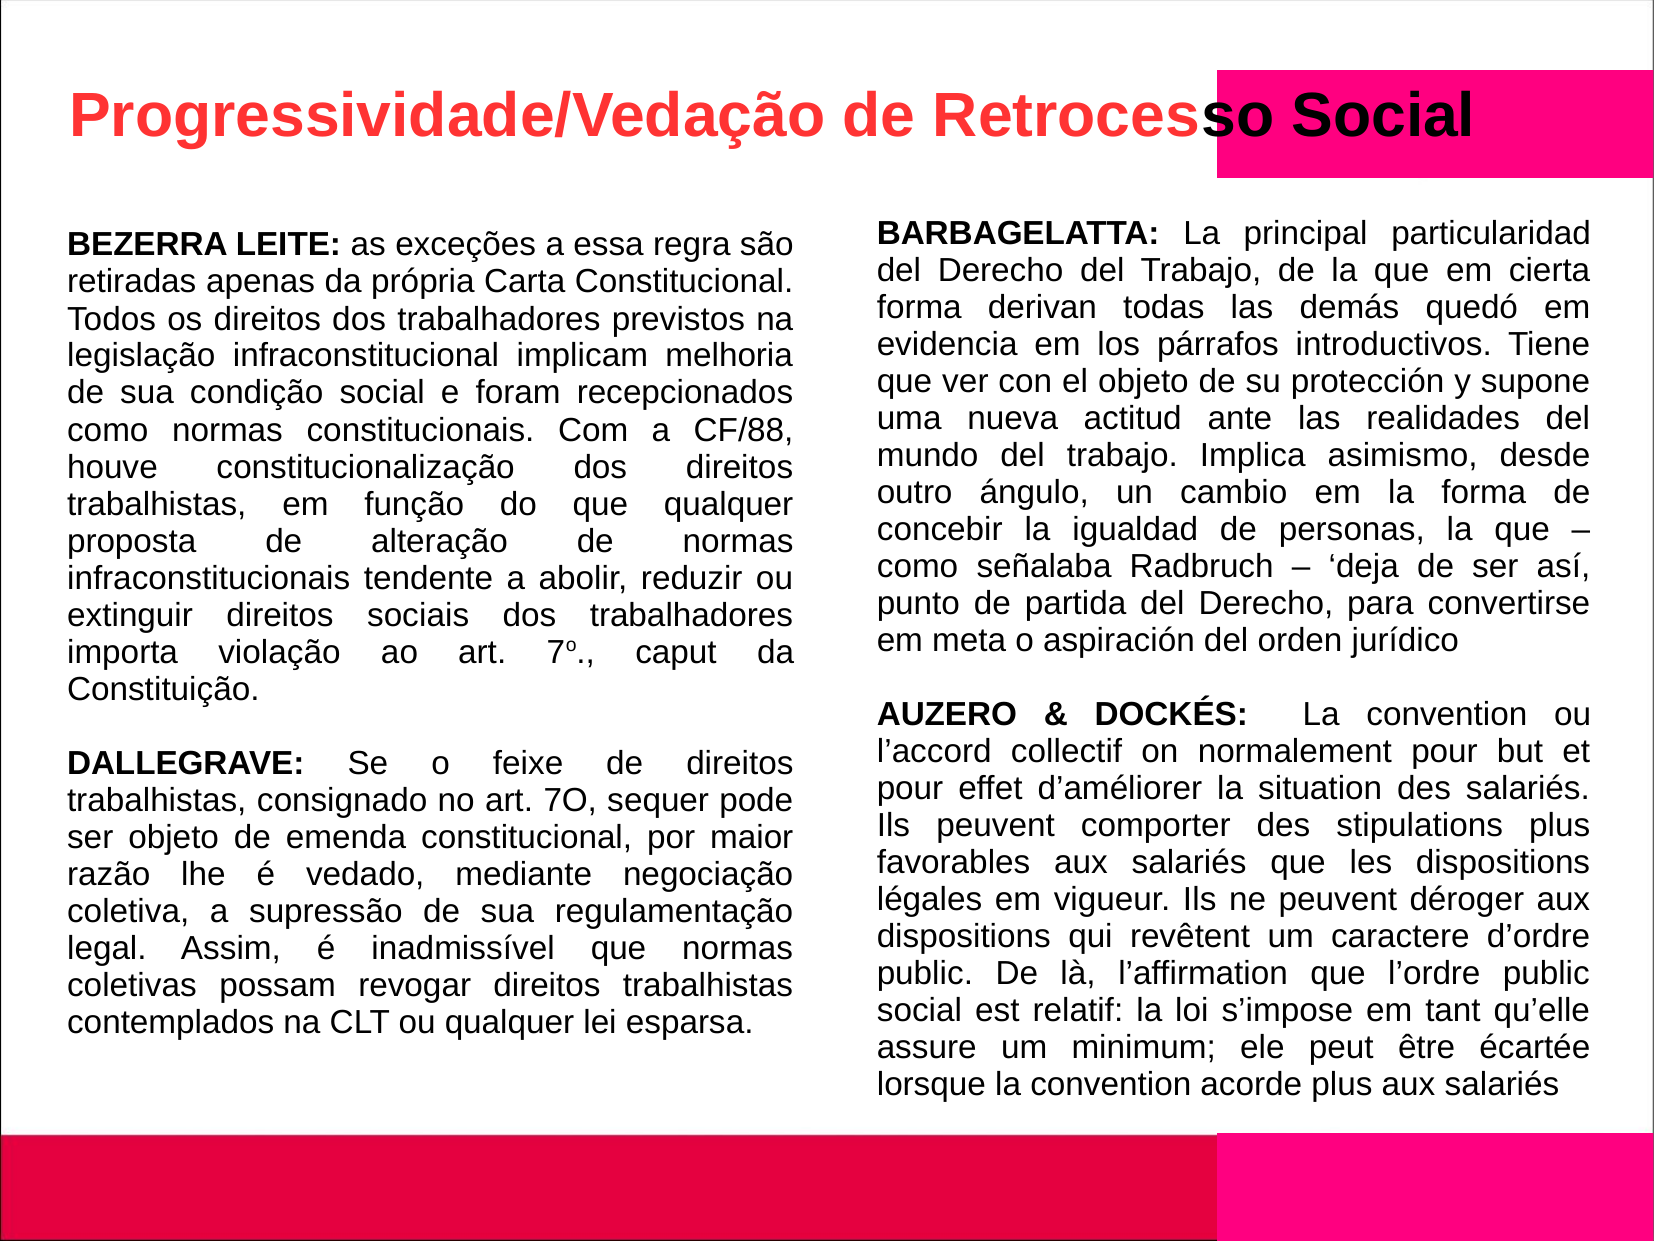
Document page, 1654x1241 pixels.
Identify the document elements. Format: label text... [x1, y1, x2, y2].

text_box BARBAGELATTA: La principal particularidad del Derecho del Trabajo, de la que em cierta forma derivan todas las demás quedó em evidencia em los párrafos introductivos. Tiene que ver con el objeto de su protección y supone uma nueva actitud ante las realidades del mundo del trabajo. Implica asimismo, desde outro ángulo, un cambio em la forma de concebir la igualdad de personas, la que – como señalaba Radbruch – ‘deja de ser así, punto de partida del Derecho, para convertirse em meta o aspiración del orden jurídico AUZERO & DOCKÉS: La convention ou l’accord collectif on normalement pour but et pour effet d’améliorer la situation des salariés. Ils peuvent comporter des stipulations plus favorables aux salariés que les dispositions légales em vigueur. Ils ne peuvent déroger aux dispositions qui revêtent um caractere d’ordre public. De là, l’affirmation que l’ordre public social est relatif: la loi s’impose em tant qu’elle assure um minimum; ele peut être écartée lorsque la convention acorde plus aux salariés [862, 206, 1607, 1119]
text_box Progressividade/Vedação de Retrocesso Social [54, 72, 1596, 159]
text_box BEZERRA LEITE: as exceções a essa regra são retiradas apenas da própria Carta Constitucional. Todos os direitos dos trabalhadores previstos na legislação infraconstitucional implicam melhoria de sua condição social e foram recepcionados como normas constitucionais. Com a CF/88, houve constitucionalização dos direitos trabalhistas, em função do que qualquer proposta de alteração de normas infraconstitucionais tendente a abolir, reduzir ou extinguir direitos sociais dos trabalhadores importa violação ao art. 7o., caput da Constituição. DALLEGRAVE: Se o feixe de direitos trabalhistas, consignado no art. 7O, sequer pode ser objeto de emenda constitucional, por maior razão lhe é vedado, mediante negociação coletiva, a supressão de sua regulamentação legal. Assim, é inadmissível que normas coletivas possam revogar direitos trabalhistas contemplados na CLT ou qualquer lei esparsa. [52, 218, 810, 1057]
picture [0, 0, 1654, 1241]
